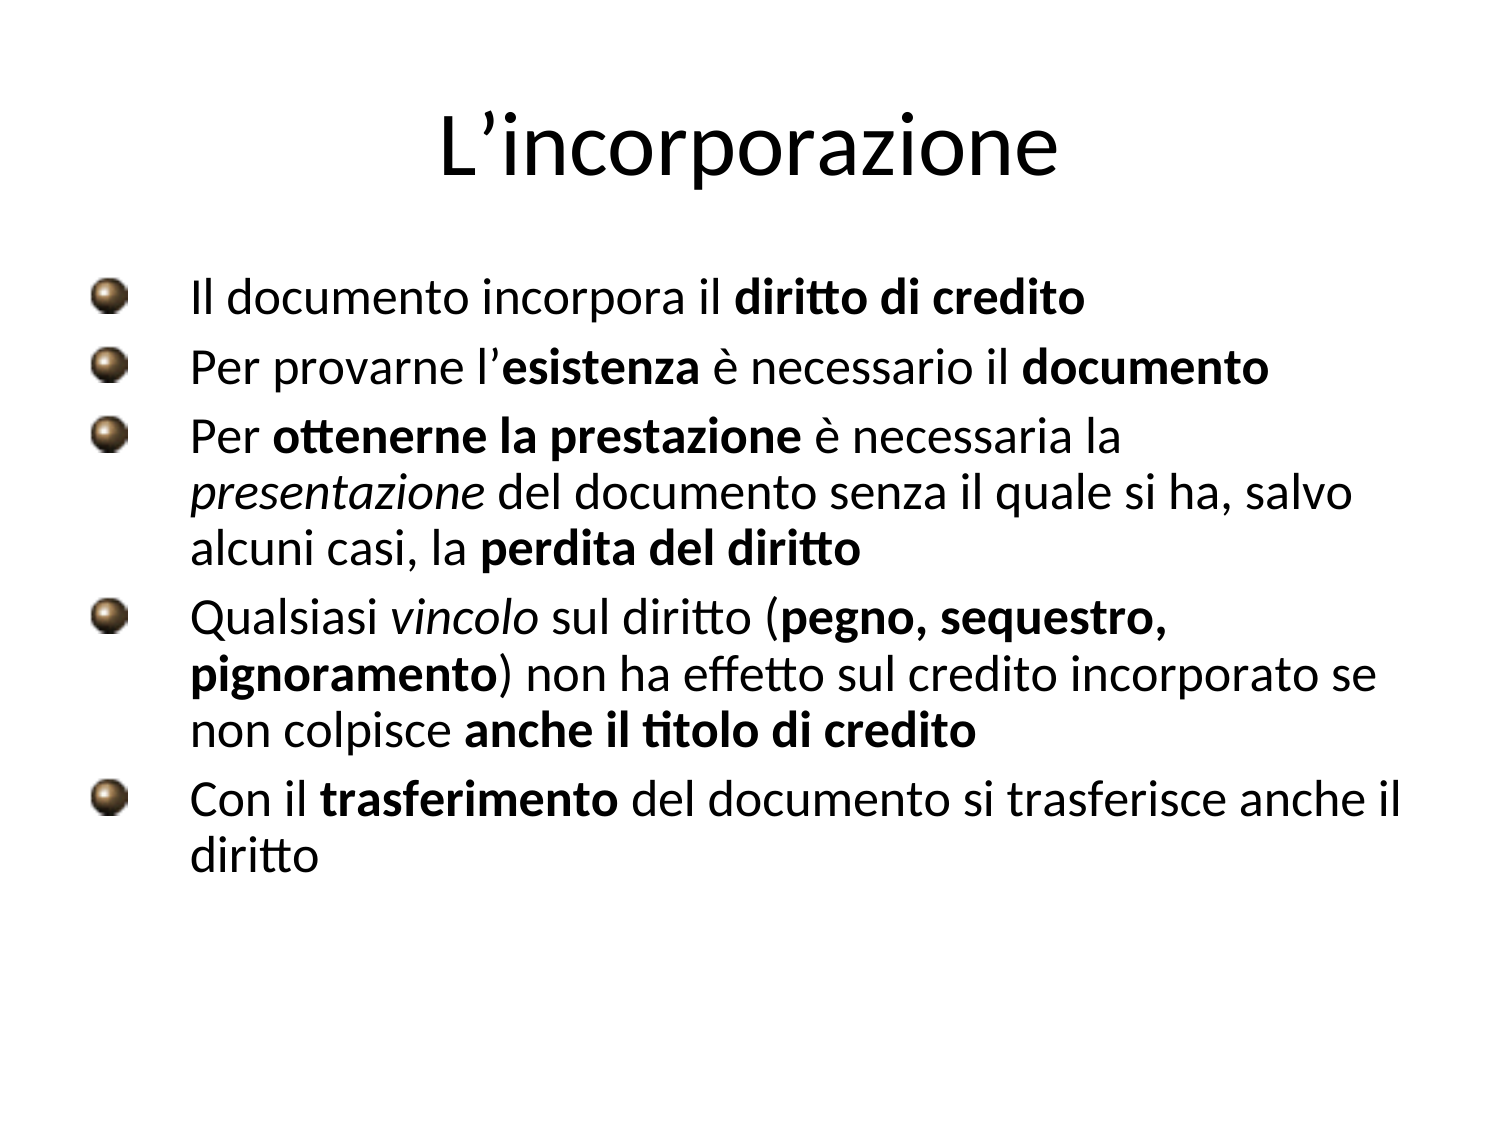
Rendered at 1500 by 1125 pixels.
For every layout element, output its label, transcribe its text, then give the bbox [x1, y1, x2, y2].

list Il documento incorpora il diritto di credito Per provarne l’esistenza è necessario il documento Per ottenerne la prestazione è necessaria la presentazione del documento senza il quale si ha, salvo alcuni casi, la perdita del diritto Qualsiasi vincolo sul diritto (pegno, sequestro, pignoramento) non ha effetto sul credito incorporato se non colpisce anche il titolo di credito Con il trasferimento del documento si trasferisce anche il diritto [75, 262, 1426, 1005]
title L’incorporazione [75, 45, 1426, 233]
